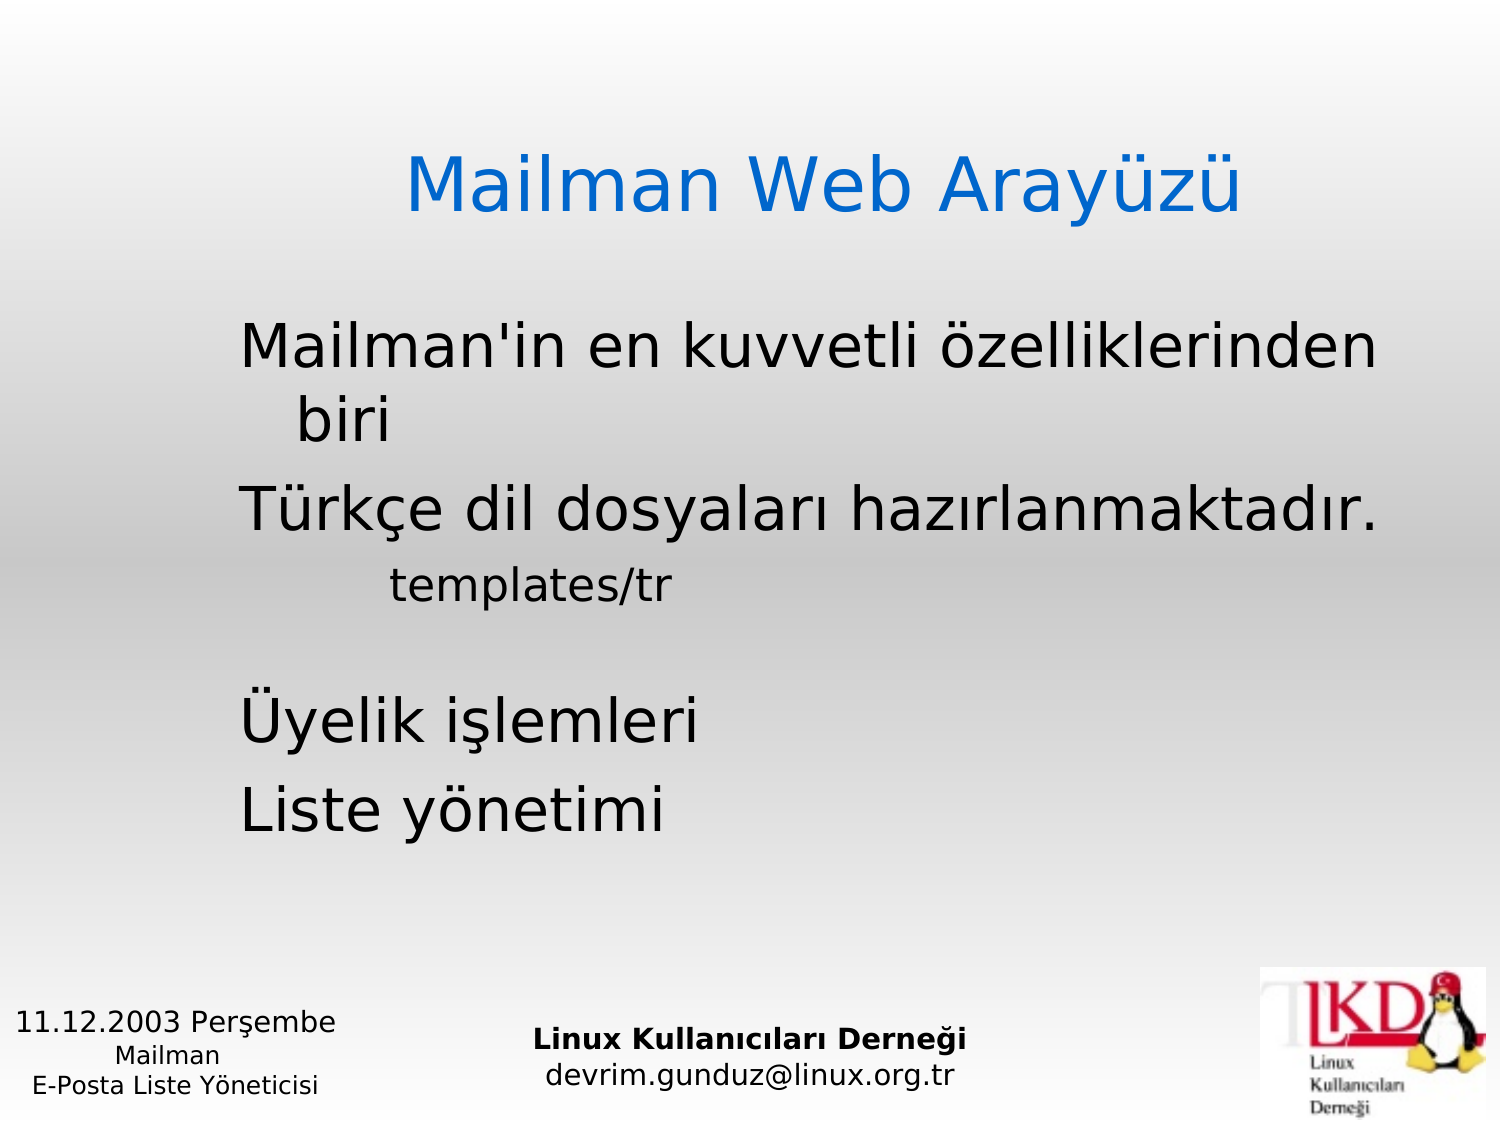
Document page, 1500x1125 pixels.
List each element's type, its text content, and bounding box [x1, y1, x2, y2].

picture [1260, 967, 1486, 1120]
title Mailman Web Arayüzü [224, 49, 1425, 237]
list Mailman'in en kuvvetli özelliklerinden biri Türkçe dil dosyaları hazırlanmaktadır. templates/tr Üyelik işlemleri Liste yönetimi [224, 299, 1425, 975]
